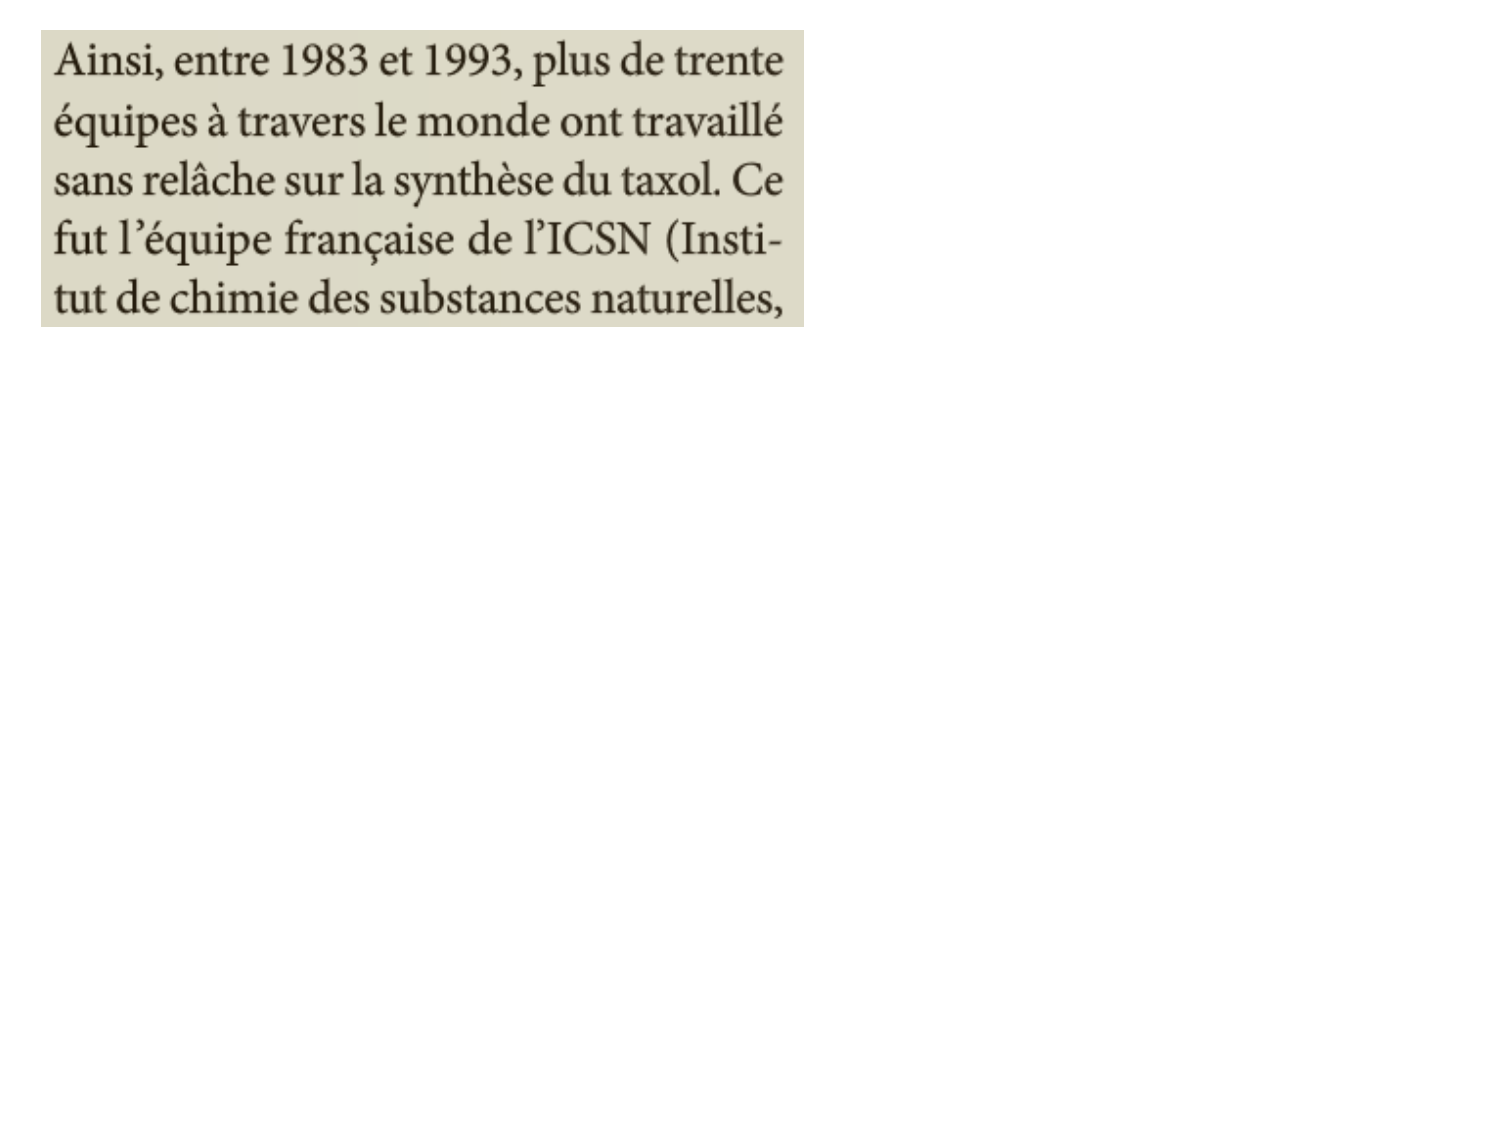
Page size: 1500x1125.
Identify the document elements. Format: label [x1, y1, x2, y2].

picture [41, 31, 804, 327]
